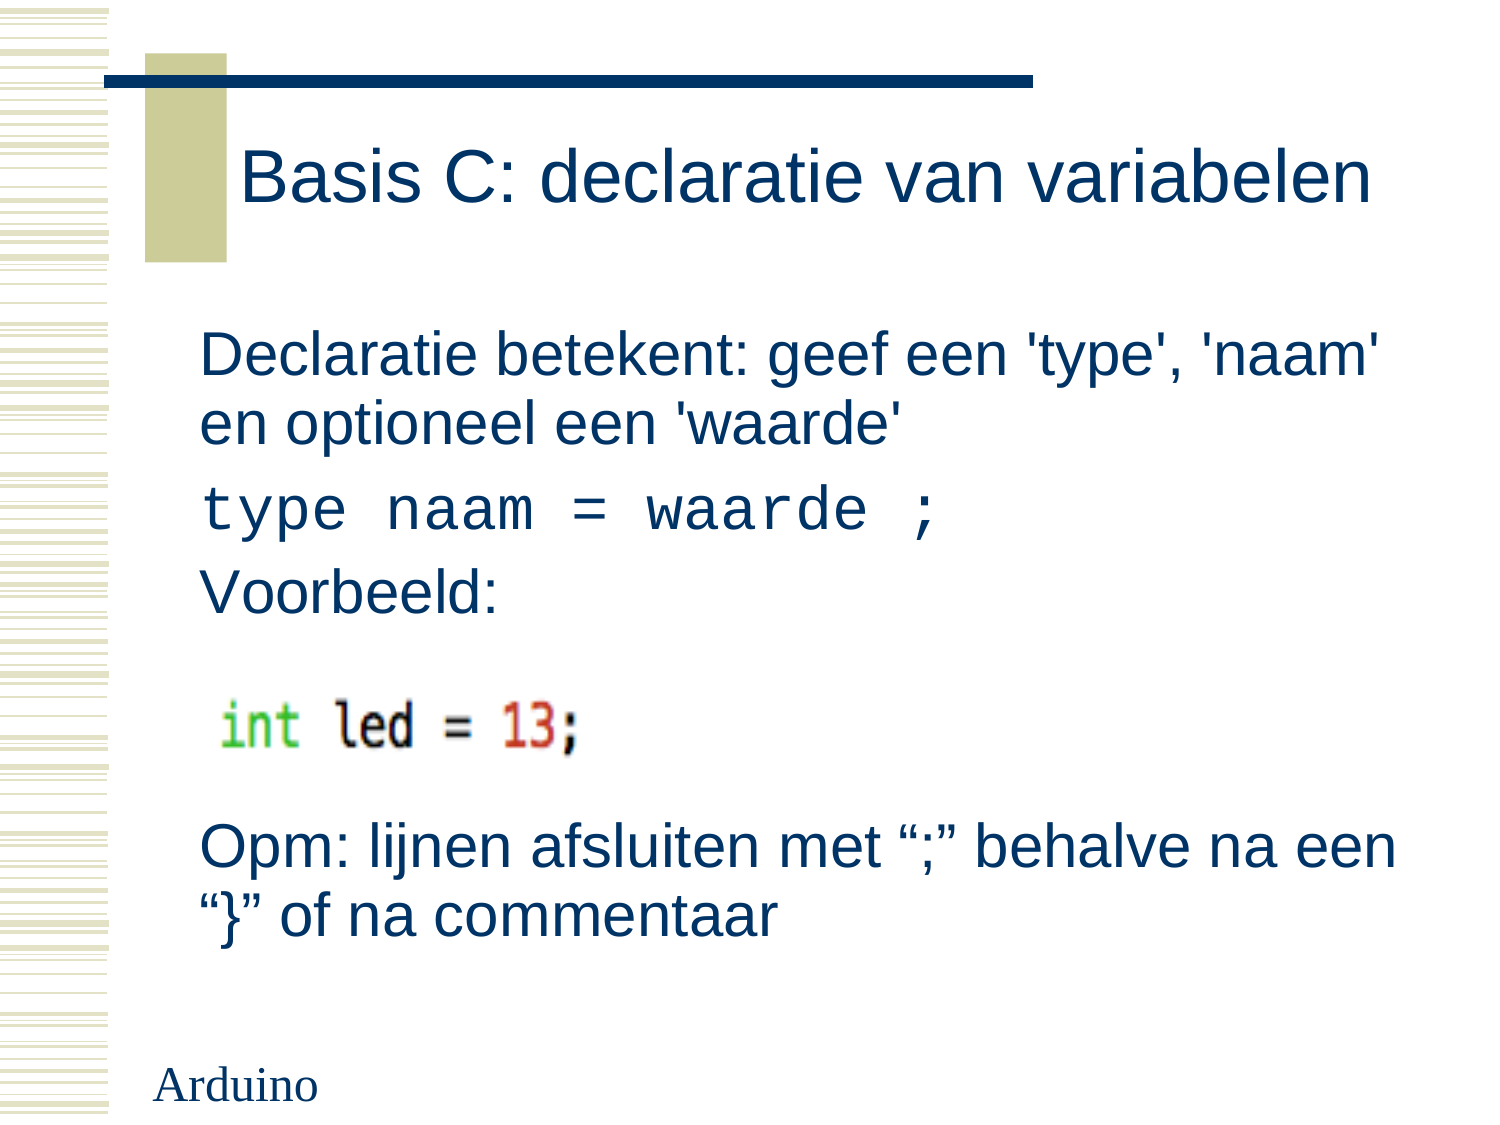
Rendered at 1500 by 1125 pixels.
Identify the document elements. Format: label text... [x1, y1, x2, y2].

list Declaratie betekent: geef een 'type', 'naam' en optioneel een 'waarde' type naam = waarde ; Voorbeeld: Opm: lijnen afsluiten met “;” behalve na een “}” of na commentaar [132, 312, 1438, 965]
title Basis C: declaratie van variabelen [225, 99, 1435, 263]
picture [212, 661, 662, 815]
